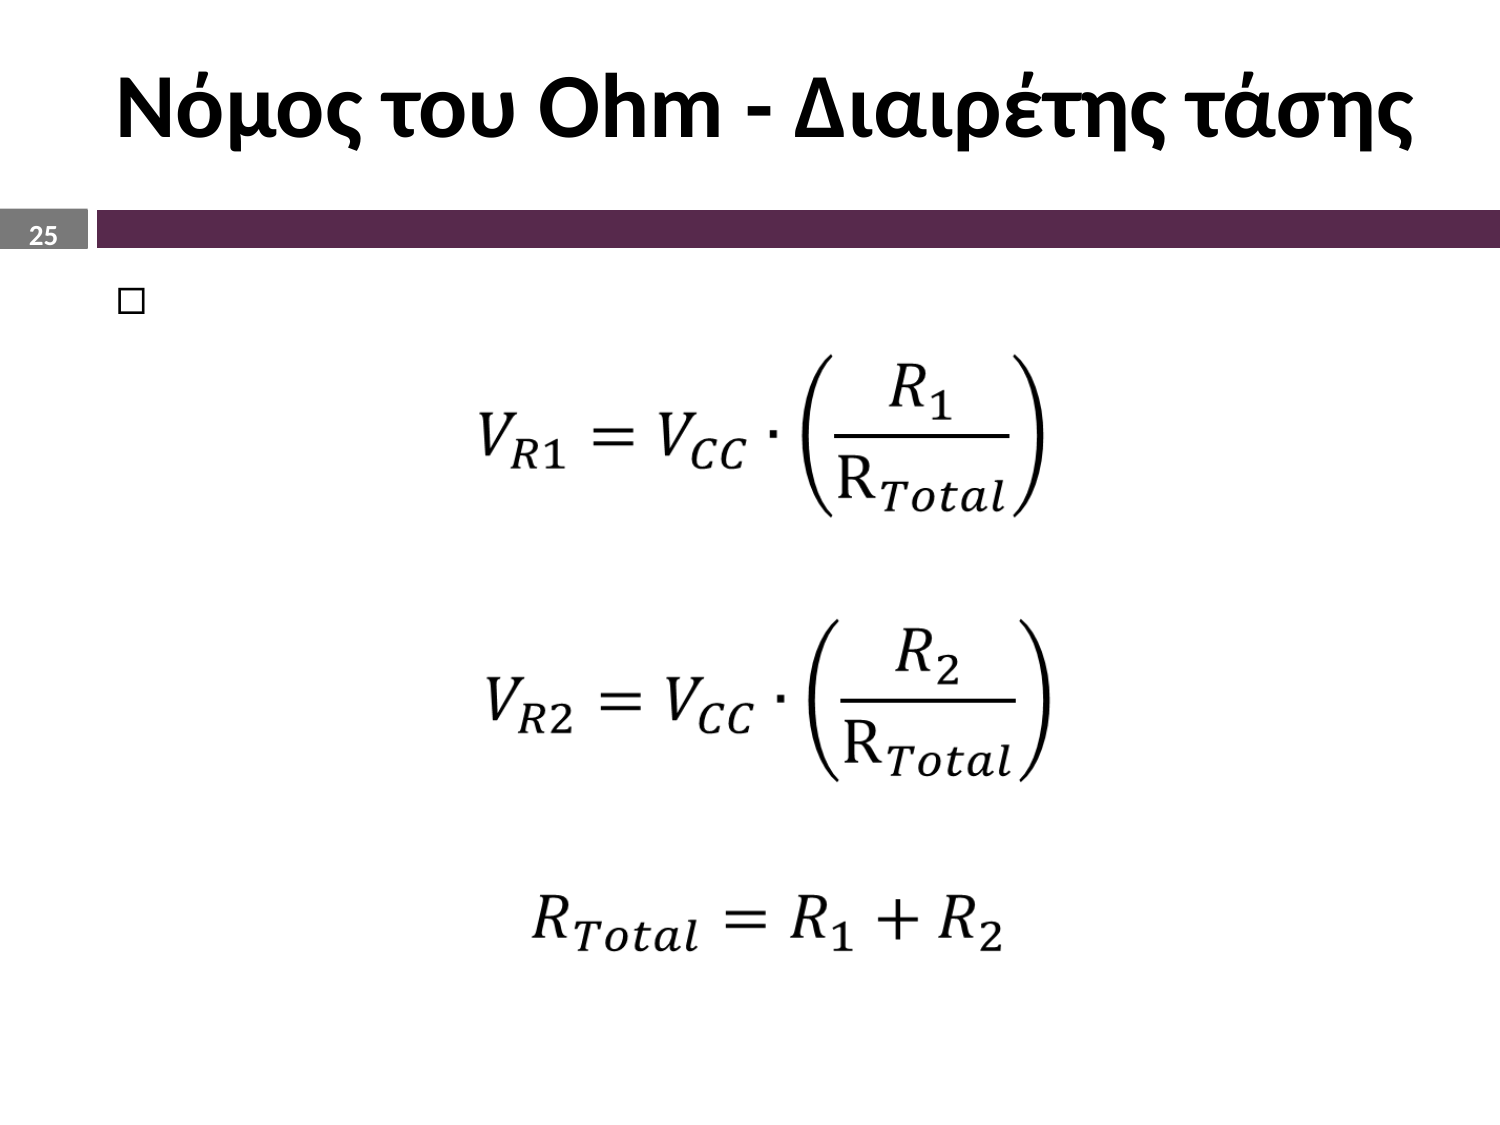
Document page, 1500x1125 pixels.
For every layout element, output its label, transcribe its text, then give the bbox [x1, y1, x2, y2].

title Νόμος του Ohm - Διαιρέτης τάσης [100, 19, 1438, 182]
text_box [0, 208, 88, 249]
list [100, 262, 1438, 1000]
